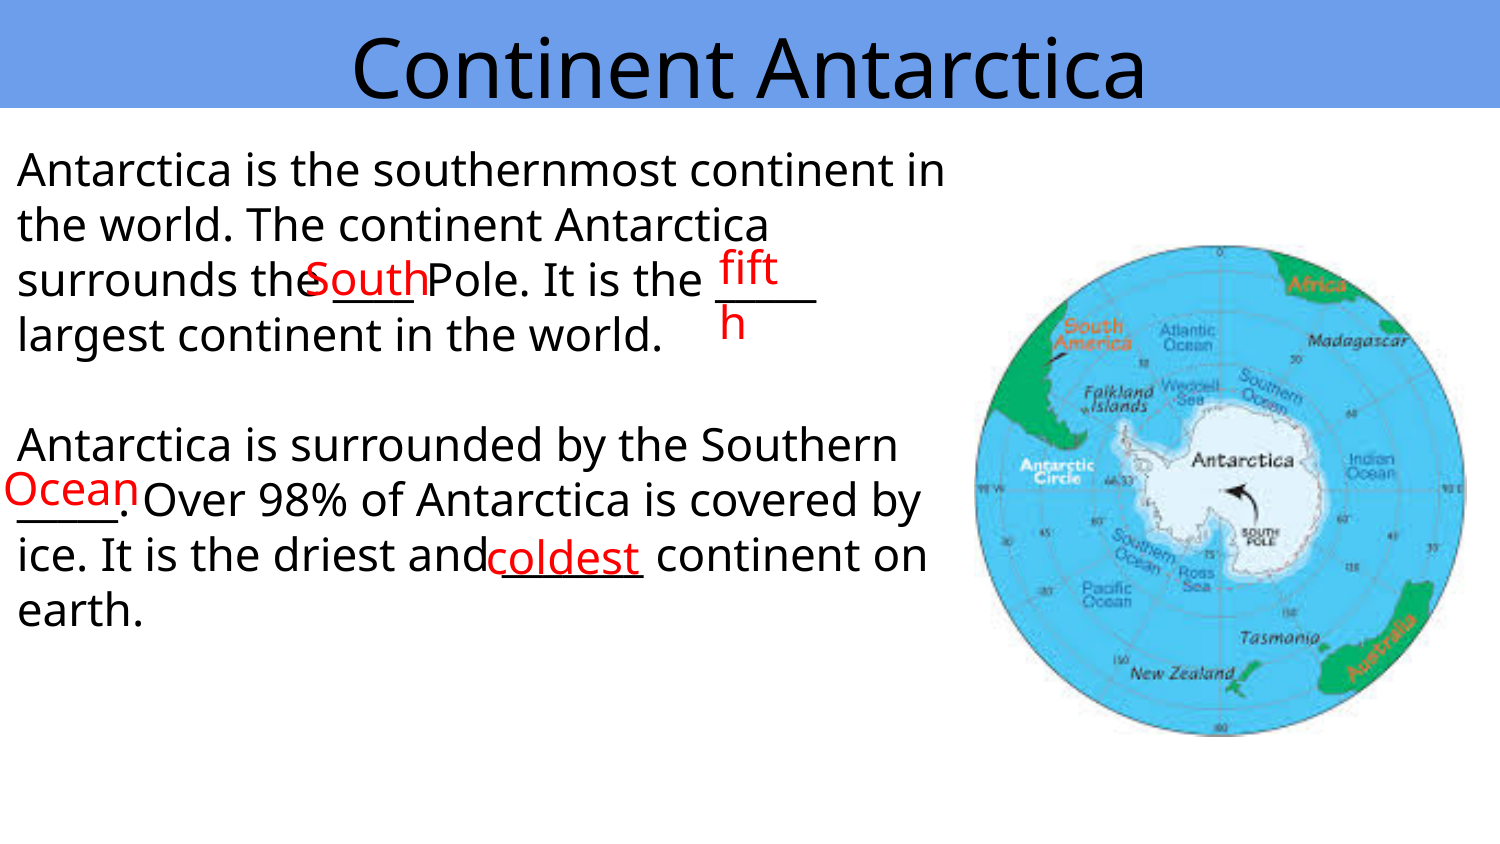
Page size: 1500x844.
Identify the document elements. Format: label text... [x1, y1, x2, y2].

text_box coldest [470, 513, 667, 605]
text_box fifth [703, 223, 819, 315]
picture [974, 244, 1467, 737]
text_box Antarctica is the southernmost continent in the world. The continent Antarctica surrounds the ____ Pole. It is the _____ largest continent in the world. Antarctica is surrounded by the Southern _____. Over 98% of Antarctica is covered by ice. It is the driest and _______ continent on earth. [1, 125, 975, 648]
text_box South [289, 234, 464, 326]
title Continent Antarctica [0, 0, 1500, 108]
text_box Ocean [0, 445, 163, 536]
